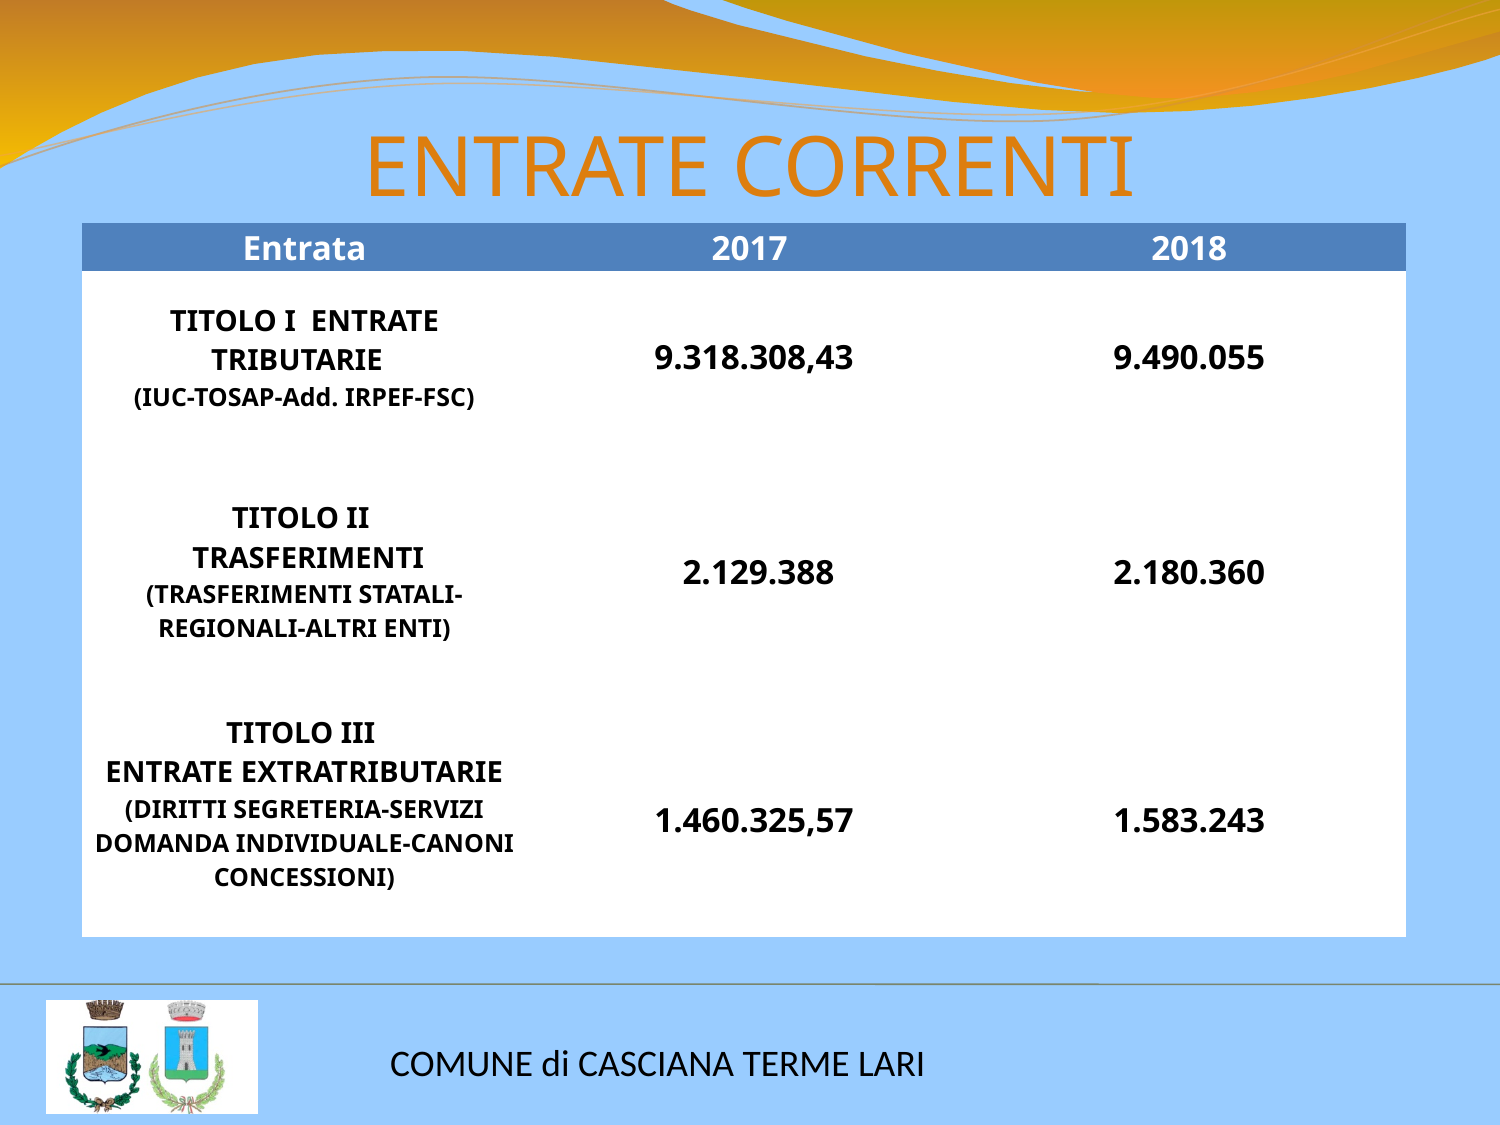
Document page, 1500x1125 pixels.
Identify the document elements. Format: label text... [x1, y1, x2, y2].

picture [46, 1000, 258, 1114]
table_cell 2.129.388 [527, 441, 972, 700]
table_cell 9.318.308,43 [527, 271, 972, 441]
table_header 2017 [527, 223, 972, 271]
table_cell 2.180.360 [972, 441, 1406, 700]
table_cell 1.460.325,57 [527, 700, 972, 937]
text_box COMUNE di CASCIANA TERME LARI [374, 1031, 1500, 1092]
title ENTRATE CORRENTI [336, 105, 1164, 216]
table_cell 9.490.055 [972, 271, 1406, 441]
table_cell TITOLO III ENTRATE EXTRATRIBUTARIE (DIRITTI SEGRETERIA-SERVIZI DOMANDA INDIVIDUALE-CANONI CONCESSIONI) [82, 700, 527, 937]
table_cell TITOLO II TRASFERIMENTI (TRASFERIMENTI STATALI-REGIONALI-ALTRI ENTI) [82, 441, 527, 700]
table_cell 1.583.243 [972, 700, 1406, 937]
table_header Entrata [82, 223, 527, 271]
table_cell TITOLO I ENTRATE TRIBUTARIE (IUC-TOSAP-Add. IRPEF-FSC) [82, 271, 527, 441]
table_header 2018 [972, 223, 1406, 271]
